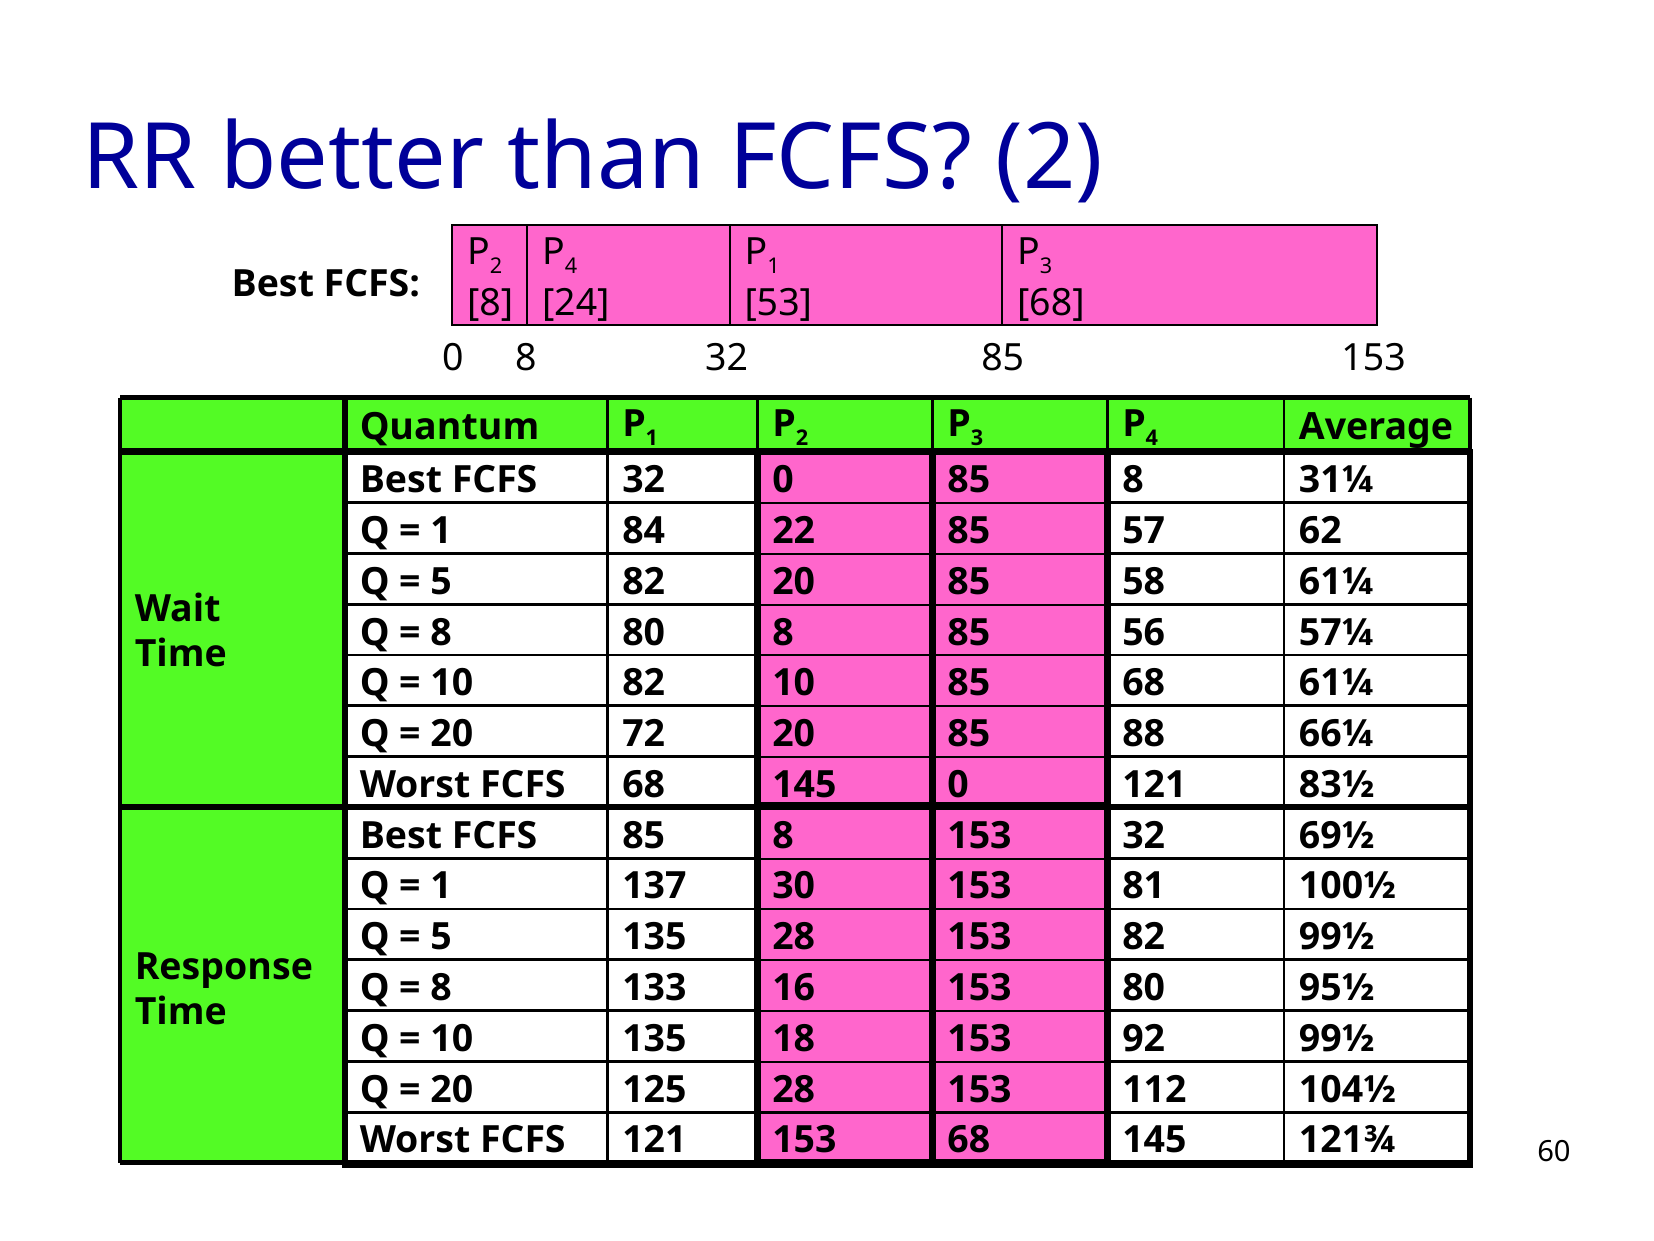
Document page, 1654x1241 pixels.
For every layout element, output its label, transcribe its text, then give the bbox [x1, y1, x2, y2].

text_box 8 [758, 808, 933, 858]
text_box Response Time [122, 810, 342, 1160]
text_box 56 [1108, 606, 1285, 654]
text_box 80 [1108, 961, 1285, 1010]
text_box [122, 400, 342, 448]
text_box P1 [609, 400, 756, 448]
text_box 8 [758, 606, 933, 654]
text_box 69½ [1285, 808, 1470, 858]
text_box 153 [758, 1112, 933, 1164]
title RR better than FCFS? (2) [82, 49, 1571, 257]
text_box 85 [933, 655, 1108, 705]
text_box 85 [966, 325, 1040, 386]
text_box Q = 10 [345, 1010, 608, 1061]
text_box 81 [1108, 860, 1285, 908]
text_box Best FCFS [345, 808, 608, 858]
text_box P4 [1109, 400, 1283, 448]
text_box 85 [933, 707, 1108, 756]
text_box 32 [690, 325, 763, 386]
text_box 58 [1108, 553, 1285, 604]
text_box 20 [758, 553, 933, 604]
text_box 57¼ [1285, 606, 1470, 654]
text_box 0 [427, 325, 479, 386]
text_box P3 [934, 400, 1106, 448]
text_box 32 [608, 452, 758, 502]
text_box 30 [758, 860, 933, 908]
text_box 99½ [1285, 909, 1470, 959]
text_box Q = 5 [345, 553, 608, 604]
text_box 8 [1108, 452, 1285, 502]
text_box 8 [500, 325, 552, 386]
text_box 68 [608, 756, 758, 808]
text_box Quantum [348, 400, 606, 448]
text_box Worst FCFS [345, 1112, 608, 1164]
text_box 31¼ [1285, 452, 1470, 502]
text_box 68 [1108, 655, 1285, 705]
text_box 0 [933, 756, 1108, 808]
text_box 82 [1108, 909, 1285, 959]
text_box 28 [758, 1063, 933, 1111]
text_box 10 [758, 655, 933, 705]
text_box 135 [608, 909, 758, 959]
text_box Q = 1 [345, 860, 608, 908]
text_box 85 [933, 606, 1108, 654]
text_box 153 [933, 909, 1108, 959]
text_box 16 [758, 961, 933, 1010]
text_box Q = 20 [345, 1063, 608, 1111]
text_box 68 [933, 1112, 1108, 1164]
text_box 133 [608, 961, 758, 1010]
text_box Q = 10 [345, 655, 608, 705]
text_box 153 [933, 1063, 1108, 1111]
text_box 28 [758, 909, 933, 959]
text_box 125 [608, 1063, 758, 1111]
text_box 121¾ [1285, 1112, 1470, 1164]
text_box 0 [758, 452, 933, 502]
text_box 121 [1108, 756, 1285, 808]
text_box 72 [608, 707, 758, 756]
text_box Worst FCFS [345, 756, 608, 808]
text_box 85 [933, 452, 1108, 502]
text_box 112 [1108, 1063, 1285, 1111]
text_box P4 [24] [527, 225, 729, 325]
text_box 104½ [1285, 1063, 1470, 1111]
text_box P2 [8] [452, 225, 527, 325]
text_box Average [1285, 400, 1468, 448]
text_box 153 [1326, 325, 1421, 386]
text_box 85 [933, 553, 1108, 604]
text_box Q = 5 [345, 909, 608, 959]
text_box 100½ [1285, 860, 1470, 908]
text_box Best FCFS: [216, 252, 436, 312]
text_box 153 [933, 961, 1108, 1010]
text_box 20 [758, 707, 933, 756]
text_box 18 [758, 1010, 933, 1061]
text_box 135 [608, 1010, 758, 1061]
text_box 61¼ [1285, 553, 1470, 604]
text_box 32 [1108, 808, 1285, 858]
text_box Q = 1 [345, 504, 608, 553]
text_box 83½ [1285, 756, 1470, 808]
text_box 121 [608, 1112, 758, 1164]
text_box 137 [608, 860, 758, 908]
text_box P1 [53] [729, 225, 1002, 325]
text_box 153 [933, 860, 1108, 908]
text_box Q = 8 [345, 606, 608, 654]
text_box 57 [1108, 504, 1285, 553]
text_box 95½ [1285, 961, 1470, 1010]
text_box Wait Time [122, 455, 342, 804]
text_box 85 [608, 808, 758, 858]
text_box 153 [933, 808, 1108, 858]
text_box 80 [608, 606, 758, 654]
text_box 153 [933, 1010, 1108, 1061]
text_box 62 [1285, 504, 1470, 553]
text_box 145 [758, 756, 933, 808]
text_box 99½ [1285, 1010, 1470, 1061]
text_box P2 [759, 400, 931, 448]
text_box 22 [758, 504, 933, 553]
text_box 82 [608, 655, 758, 705]
text_box 84 [608, 504, 758, 553]
text_box 145 [1108, 1112, 1285, 1164]
text_box Q = 20 [345, 707, 608, 756]
text_box 61¼ [1285, 655, 1470, 705]
text_box Best FCFS [345, 452, 608, 502]
text_box P3 [68] [1002, 225, 1378, 325]
text_box Q = 8 [345, 961, 608, 1010]
text_box 88 [1108, 707, 1285, 756]
text_box 92 [1108, 1010, 1285, 1061]
text_box 66¼ [1285, 707, 1470, 756]
text_box 85 [933, 504, 1108, 553]
text_box 82 [608, 553, 758, 604]
